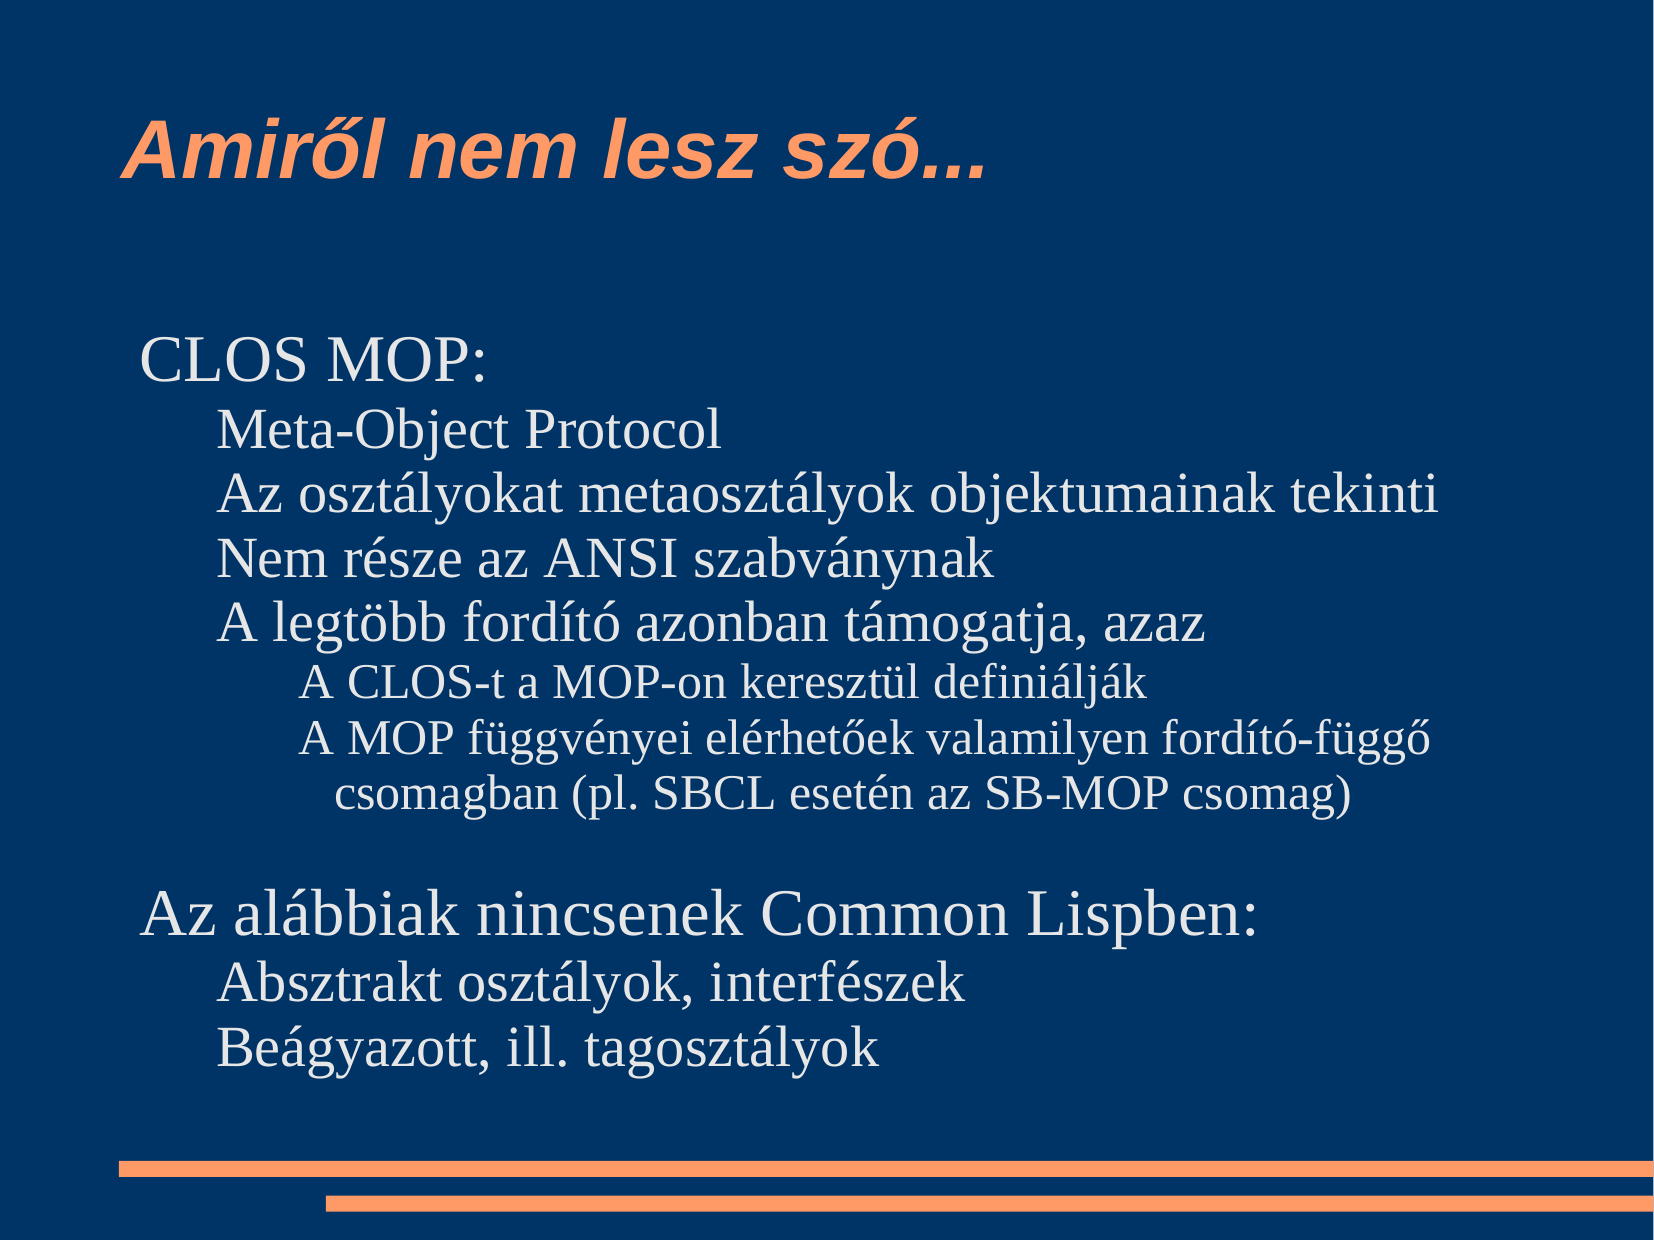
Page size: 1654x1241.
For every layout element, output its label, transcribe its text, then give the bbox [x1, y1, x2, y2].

title Amiről nem lesz szó... [121, 53, 1534, 247]
list CLOS MOP: Meta-Object Protocol Az osztályokat metaosztályok objektumainak tekinti Nem része az ANSI szabványnak A legtöbb fordító azonban támogatja, azaz A CLOS-t a MOP-on keresztül definiálják A MOP függvényei elérhetőek valamilyen fordító-függő csomagban (pl. SBCL esetén az SB-MOP csomag) Az alábbiak nincsenek Common Lispben: Absztrakt osztályok, interfészek Beágyazott, ill. tagosztályok [121, 322, 1561, 1118]
